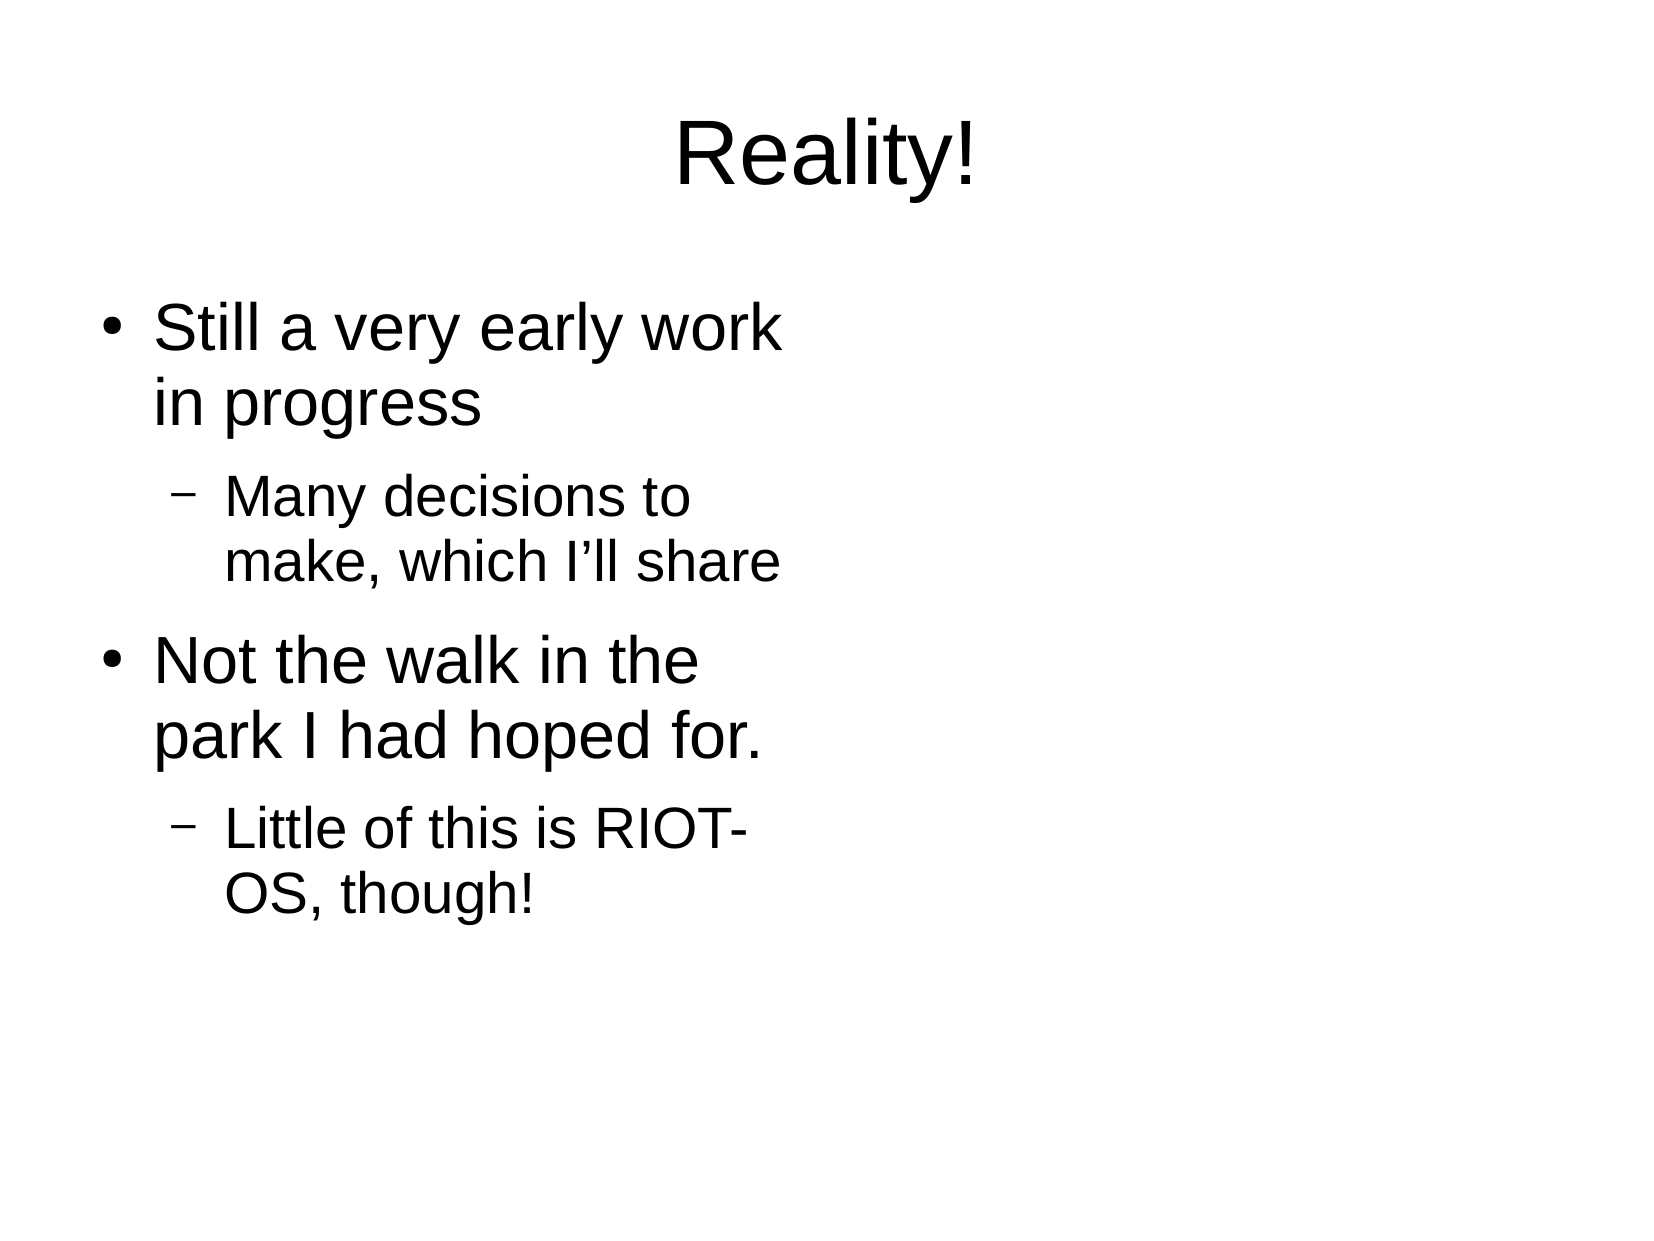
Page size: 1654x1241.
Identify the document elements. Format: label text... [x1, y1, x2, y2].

list Still a very early work in progress Many decisions to make, which I’ll share Not the walk in the park I had hoped for. Little of this is RIOT-OS, though! [82, 290, 809, 1010]
title Reality! [82, 49, 1571, 257]
